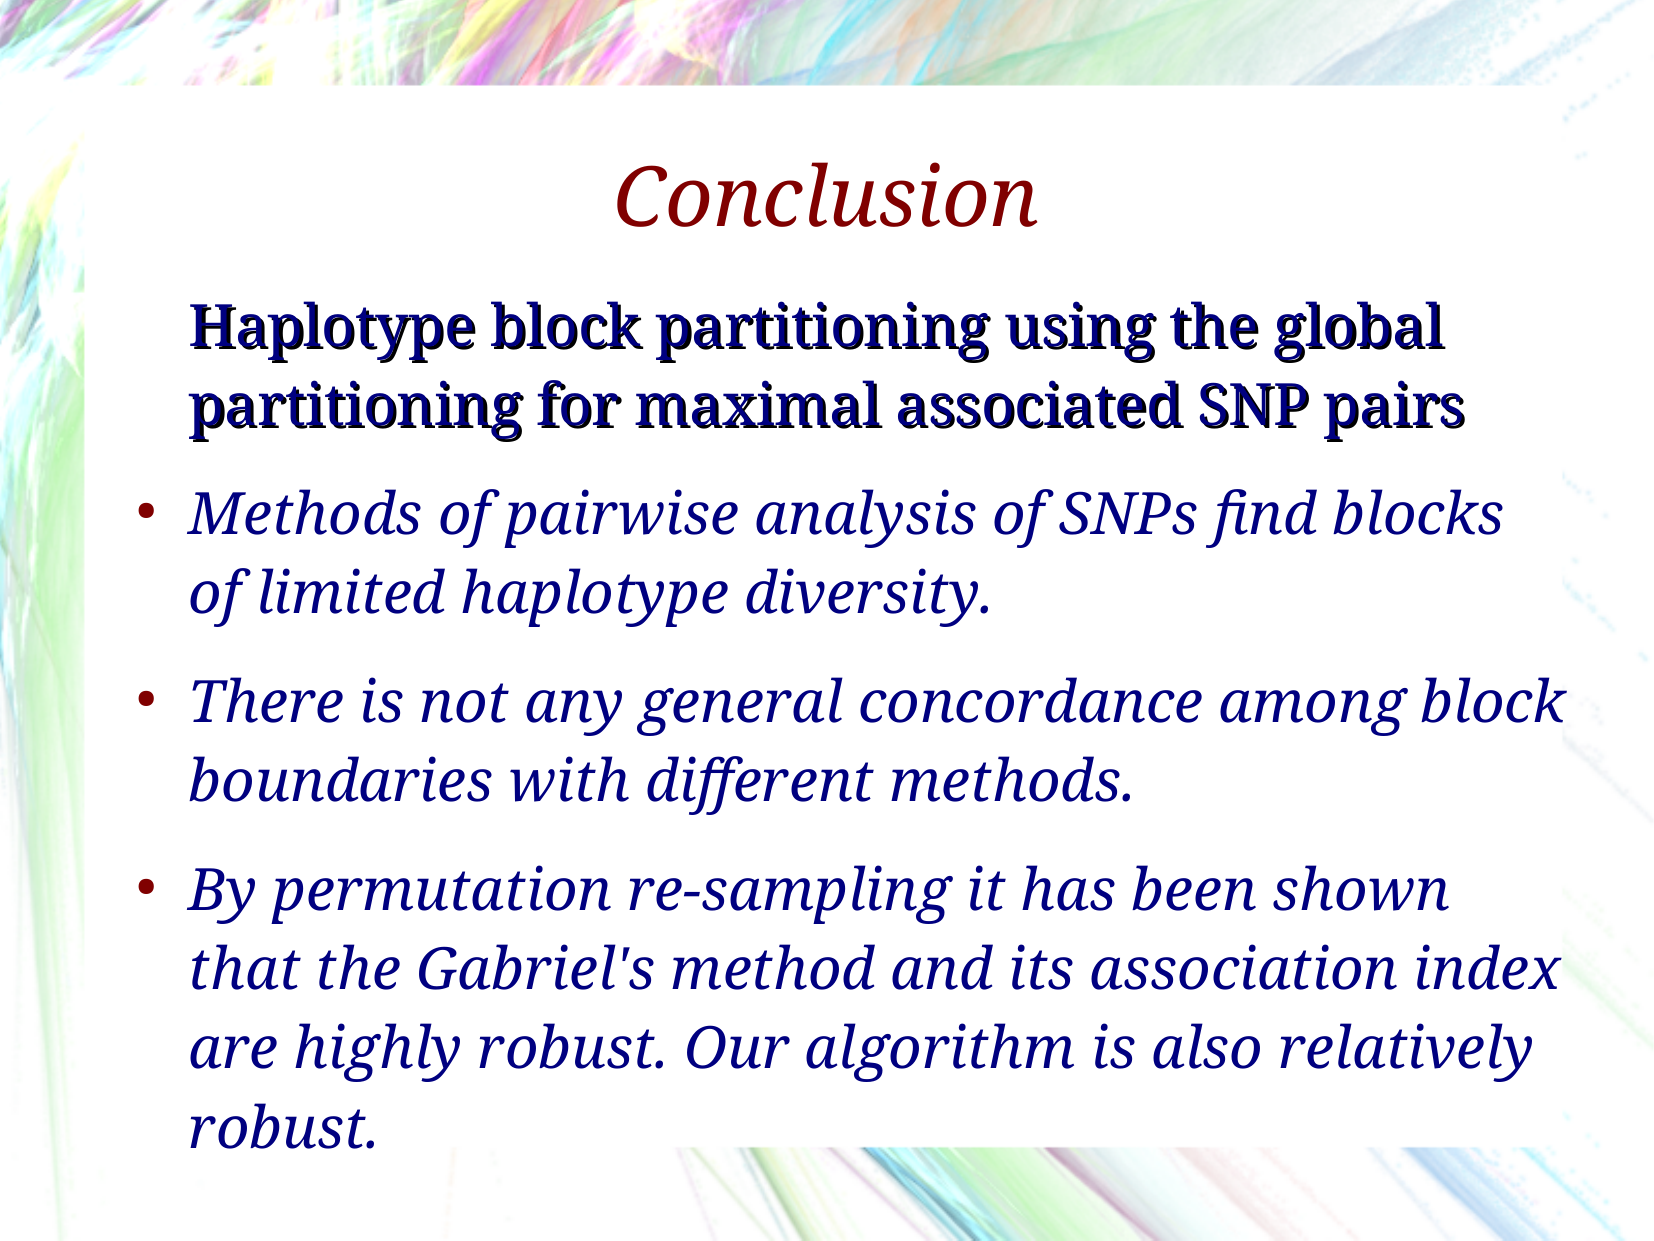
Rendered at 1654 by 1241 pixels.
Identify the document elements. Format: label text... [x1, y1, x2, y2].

picture [0, 0, 1654, 1241]
title Conclusion [82, 139, 1571, 249]
list Haplotype block partitioning using the global partitioning for maximal associated SNP pairs Methods of pairwise analysis of SNPs ﬁnd blocks of limited haplotype diversity. There is not any general concordance among block boundaries with different methods. By permutation re-sampling it has been shown that the Gabriel's method and its association index are highly robust. Our algorithm is also relatively robust. [118, 284, 1571, 1089]
